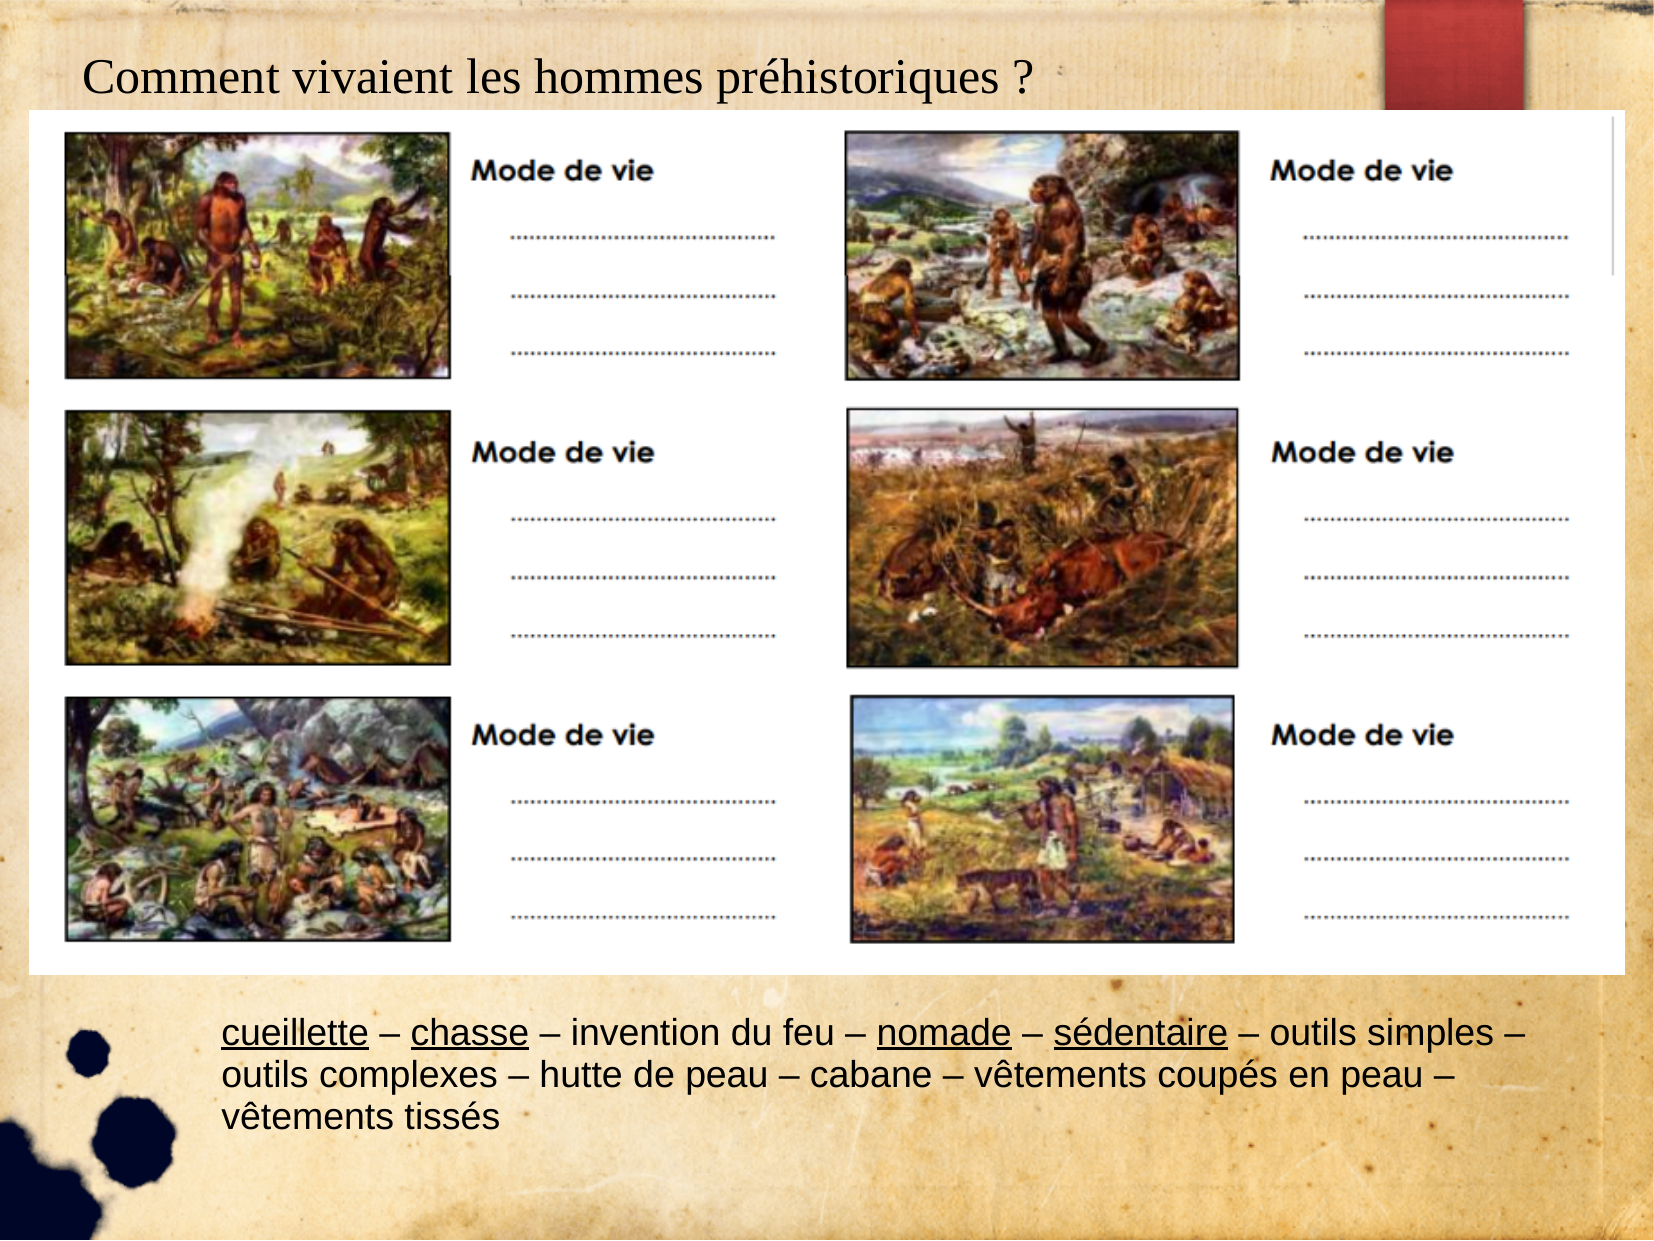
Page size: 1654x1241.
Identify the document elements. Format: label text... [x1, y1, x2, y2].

title Comment vivaient les hommes préhistoriques ? [82, 49, 1347, 110]
picture [0, 0, 1654, 1240]
text_box cueillette – chasse – invention du feu – nomade – sédentaire – outils simples – outils complexes – hutte de peau – cabane – vêtements coupés en peau – vêtements tissés [206, 1003, 1625, 1152]
